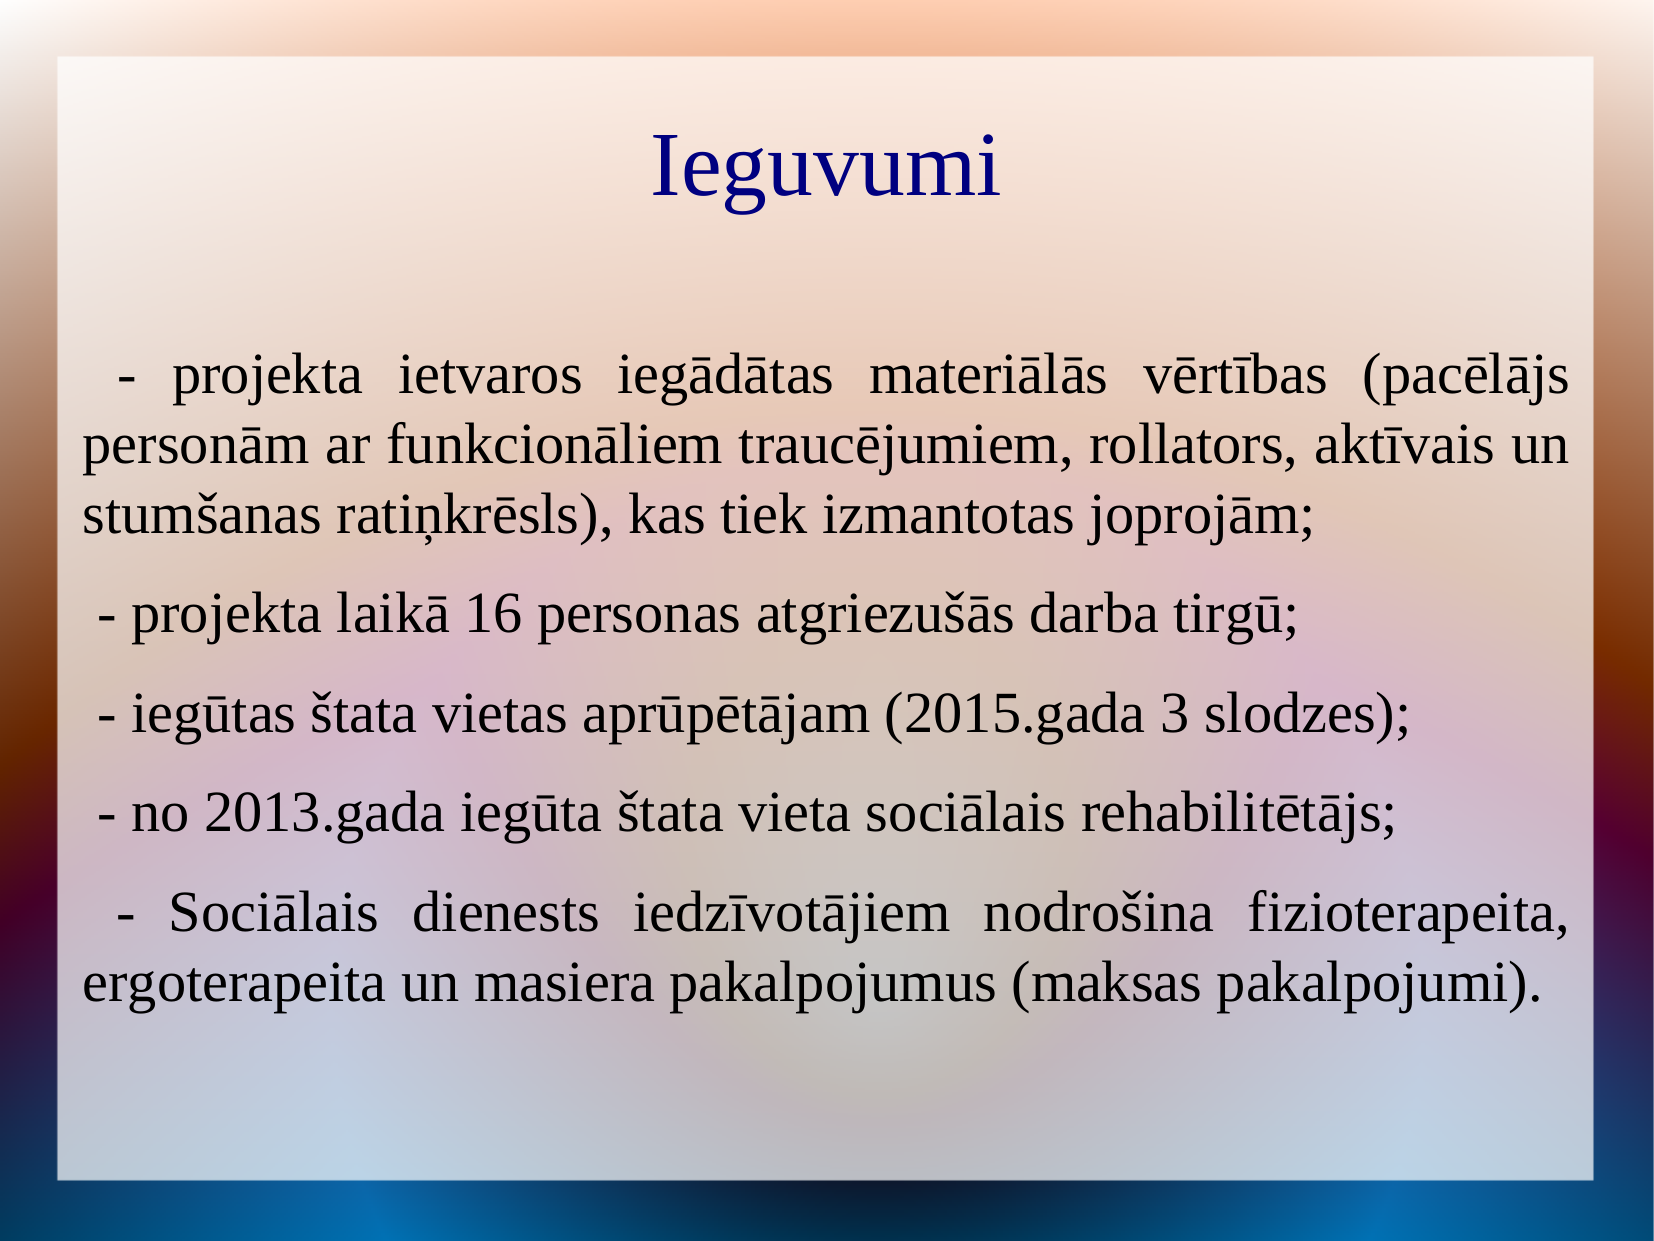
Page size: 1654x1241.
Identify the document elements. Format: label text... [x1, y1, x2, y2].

title Ieguvumi [82, 62, 1571, 229]
subtitle - projekta ietvaros iegādātas materiālās vērtības (pacēlājs personām ar funkcionāliem traucējumiem, rollators, aktīvais un stumšanas ratiņkrēsls), kas tiek izmantotas joprojām; - projekta laikā 16 personas atgriezušās darba tirgū; - iegūtas štata vietas aprūpētājam (2015.gada 3 slodzes); - no 2013.gada iegūta štata vieta sociālais rehabilitētājs; - Sociālais dienests iedzīvotājiem nodrošina fizioterapeita, ergoterapeita un masiera pakalpojumus (maksas pakalpojumi). [82, 229, 1571, 1119]
